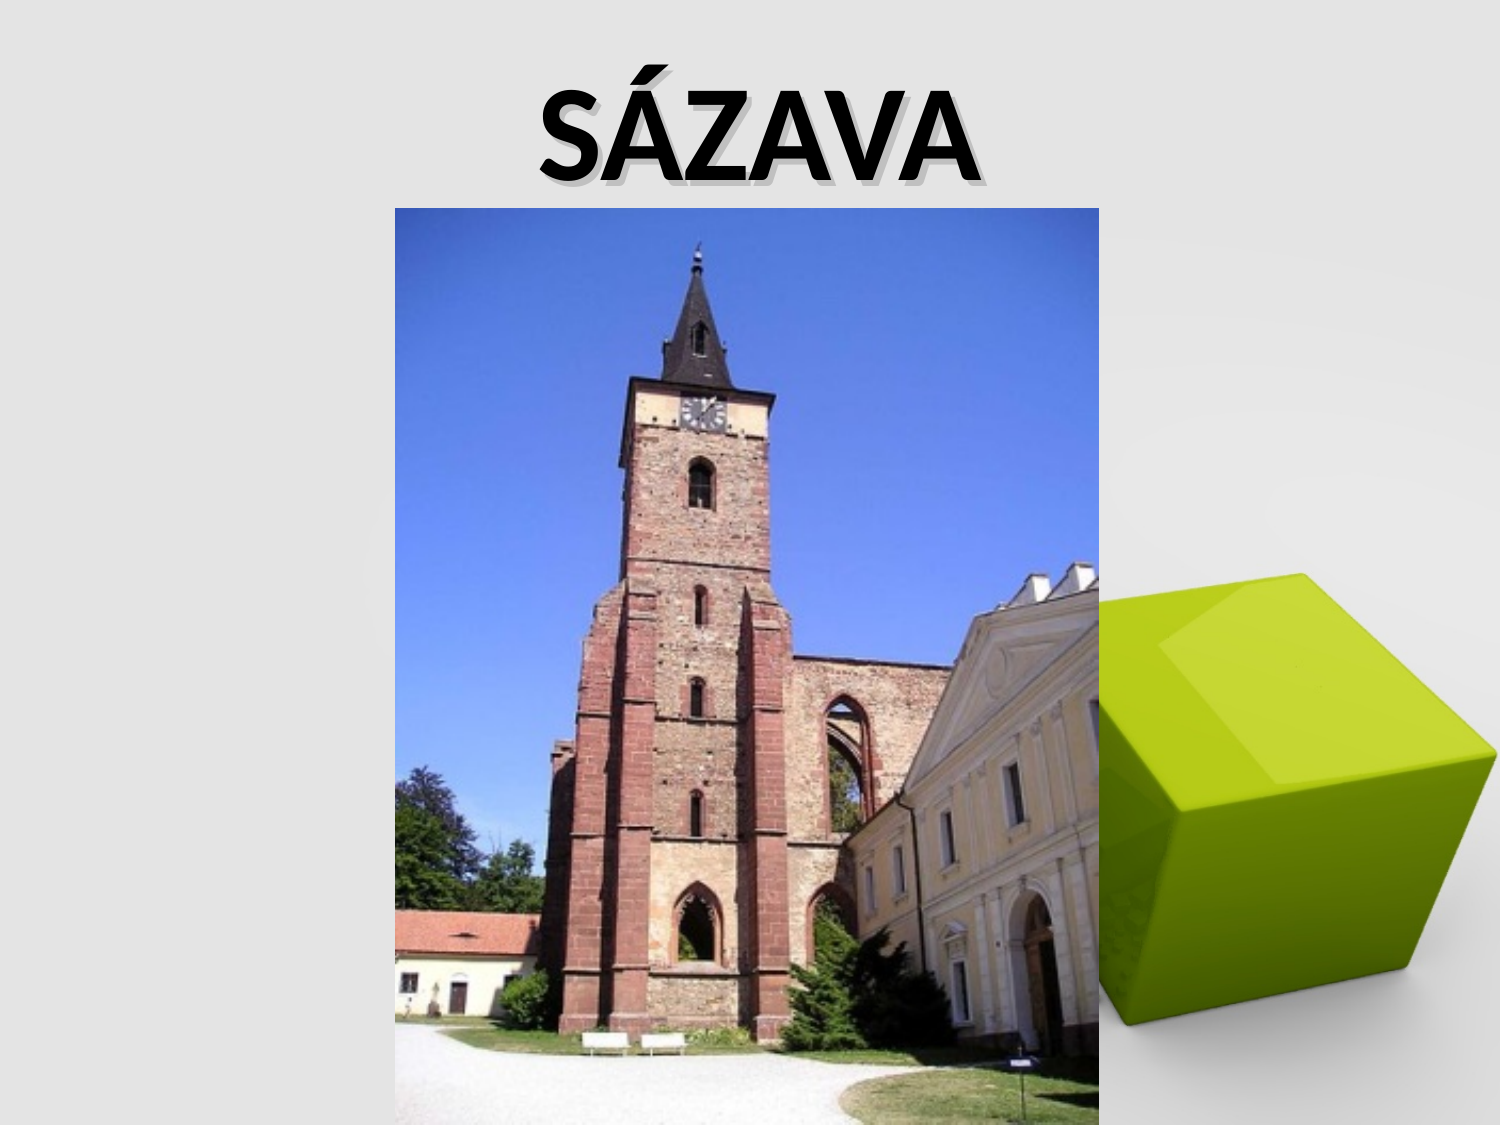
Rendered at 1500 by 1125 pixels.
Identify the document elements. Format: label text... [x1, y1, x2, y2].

picture [395, 208, 1099, 1125]
title SÁZAVA [159, 30, 1360, 221]
